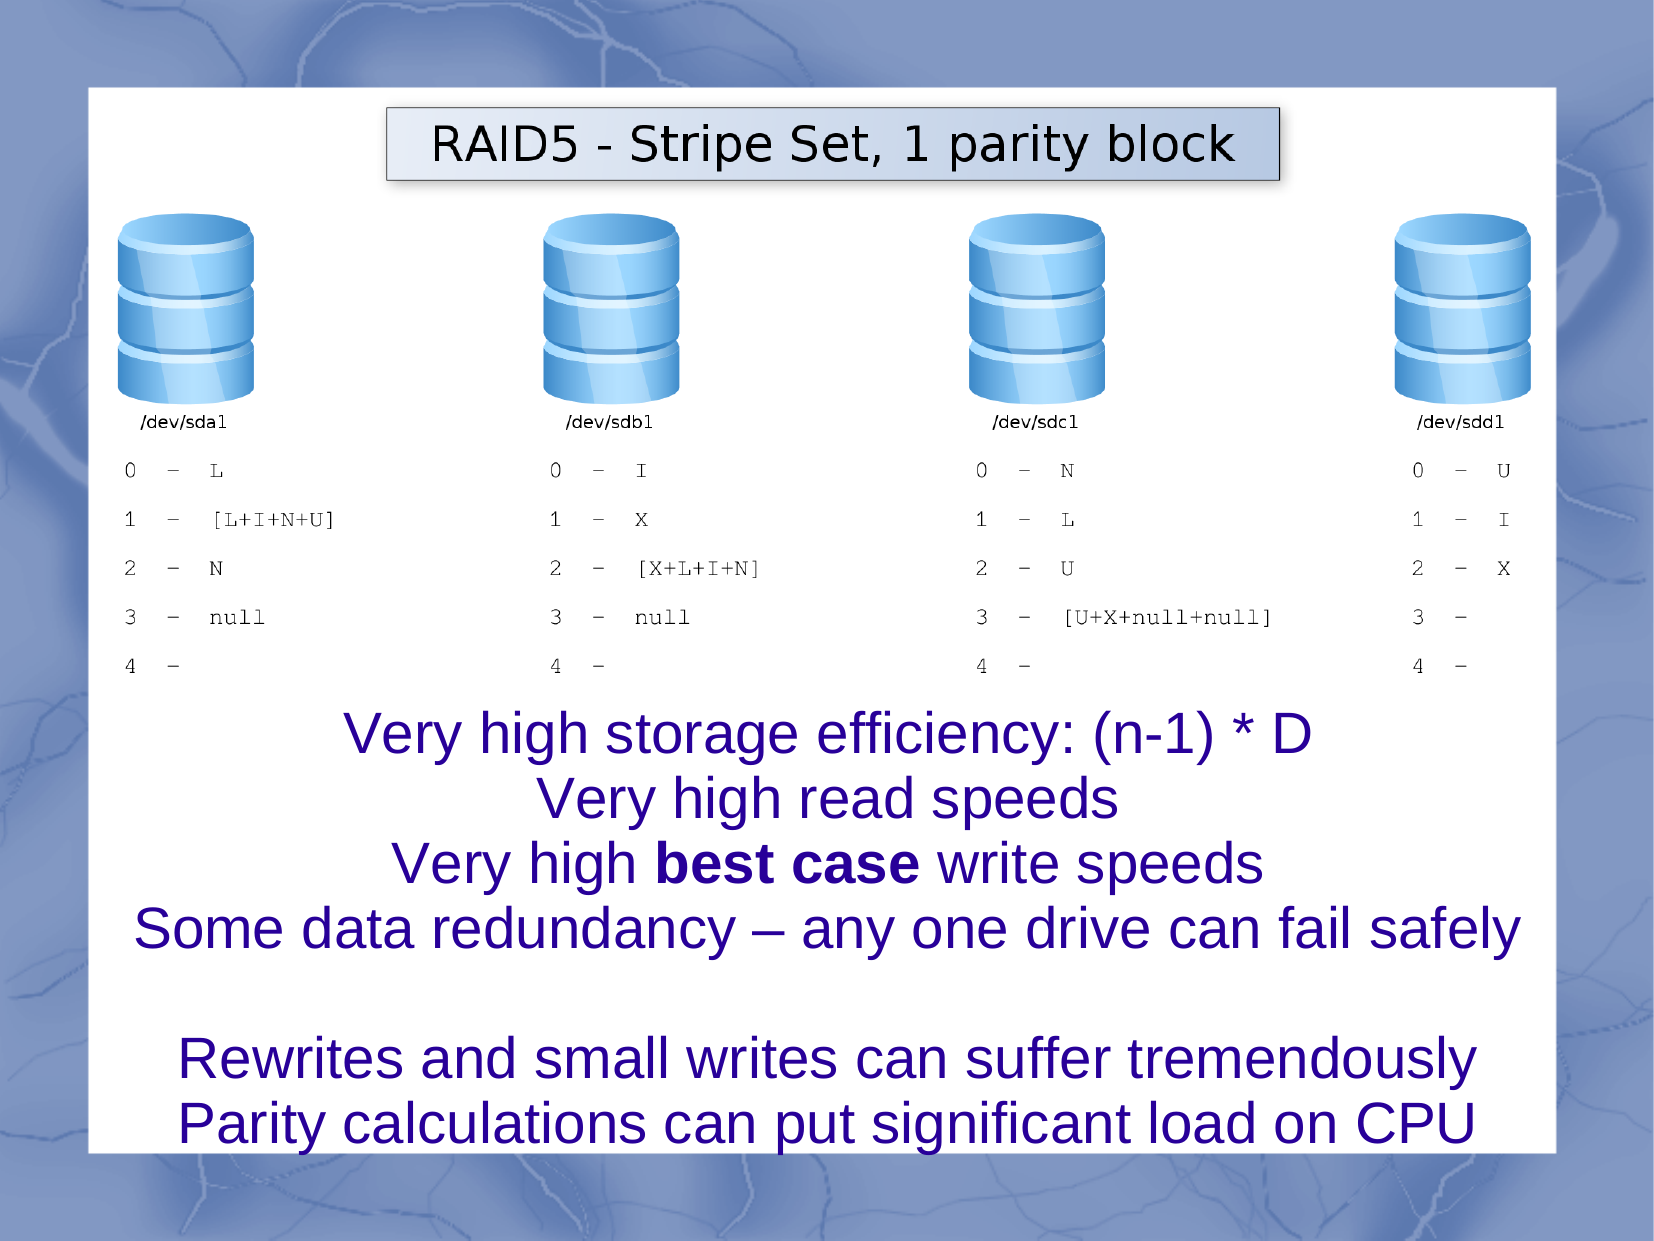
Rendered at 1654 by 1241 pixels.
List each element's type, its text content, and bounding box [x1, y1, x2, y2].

title Very high storage efficiency: (n-1) * D Very high read speeds Very high best case write speeds Some data redundancy – any one drive can fail safely Rewrites and small writes can suffer tremendously Parity calculations can put significant load on CPU [120, 700, 1538, 1157]
picture [0, 0, 1654, 1241]
